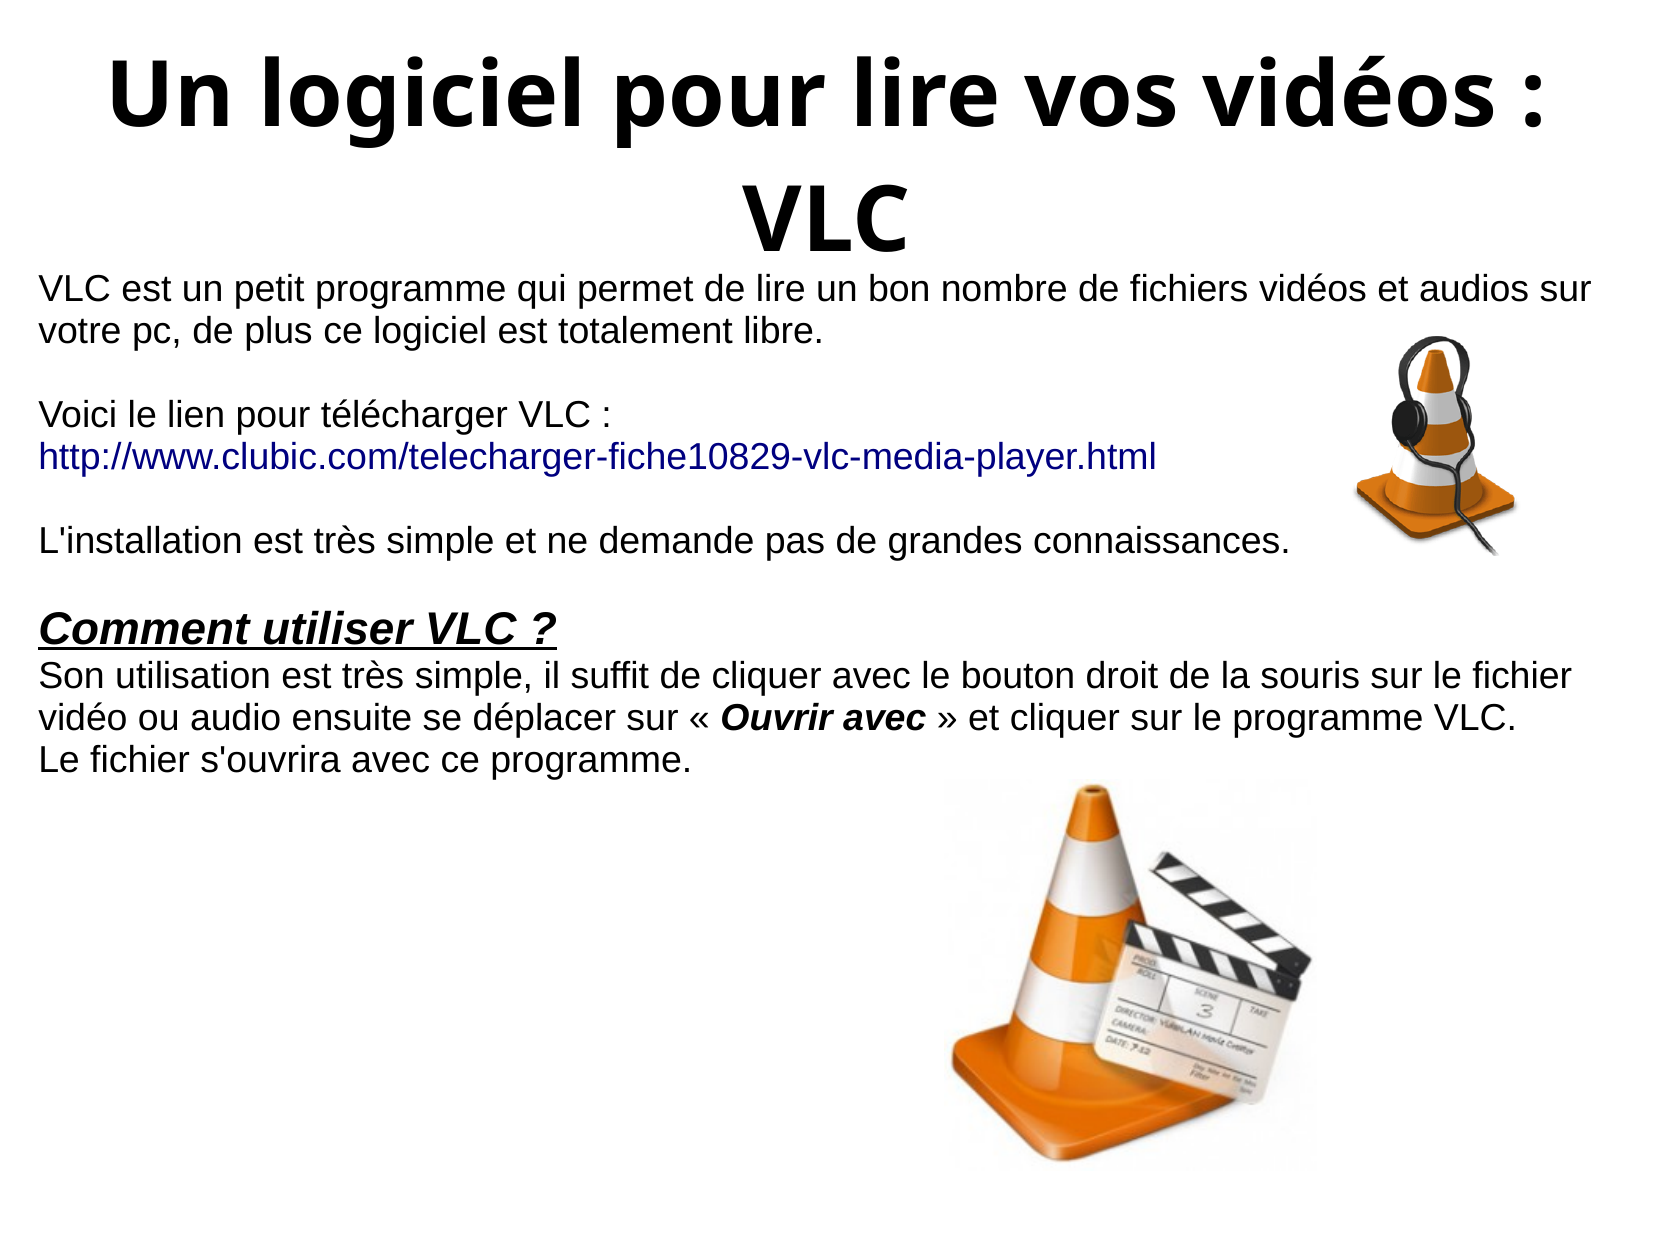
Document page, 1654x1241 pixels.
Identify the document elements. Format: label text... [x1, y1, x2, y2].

text_box VLC est un petit programme qui permet de lire un bon nombre de fichiers vidéos et audios sur votre pc, de plus ce logiciel est totalement libre. Voici le lien pour télécharger VLC : http://www.clubic.com/telecharger-fiche10829-vlc-media-player.html L'installation est très simple et ne demande pas de grandes connaissances. Comment utiliser VLC ? Son utilisation est très simple, il suffit de cliquer avec le bouton droit de la souris sur le fichier vidéo ou audio ensuite se déplacer sur « Ouvrir avec » et cliquer sur le programme VLC. Le fichier s'ouvrira avec ce programme. [23, 259, 1630, 832]
title Un logiciel pour lire vos vidéos : VLC [82, 49, 1571, 257]
picture [1322, 330, 1556, 556]
picture [944, 779, 1317, 1171]
